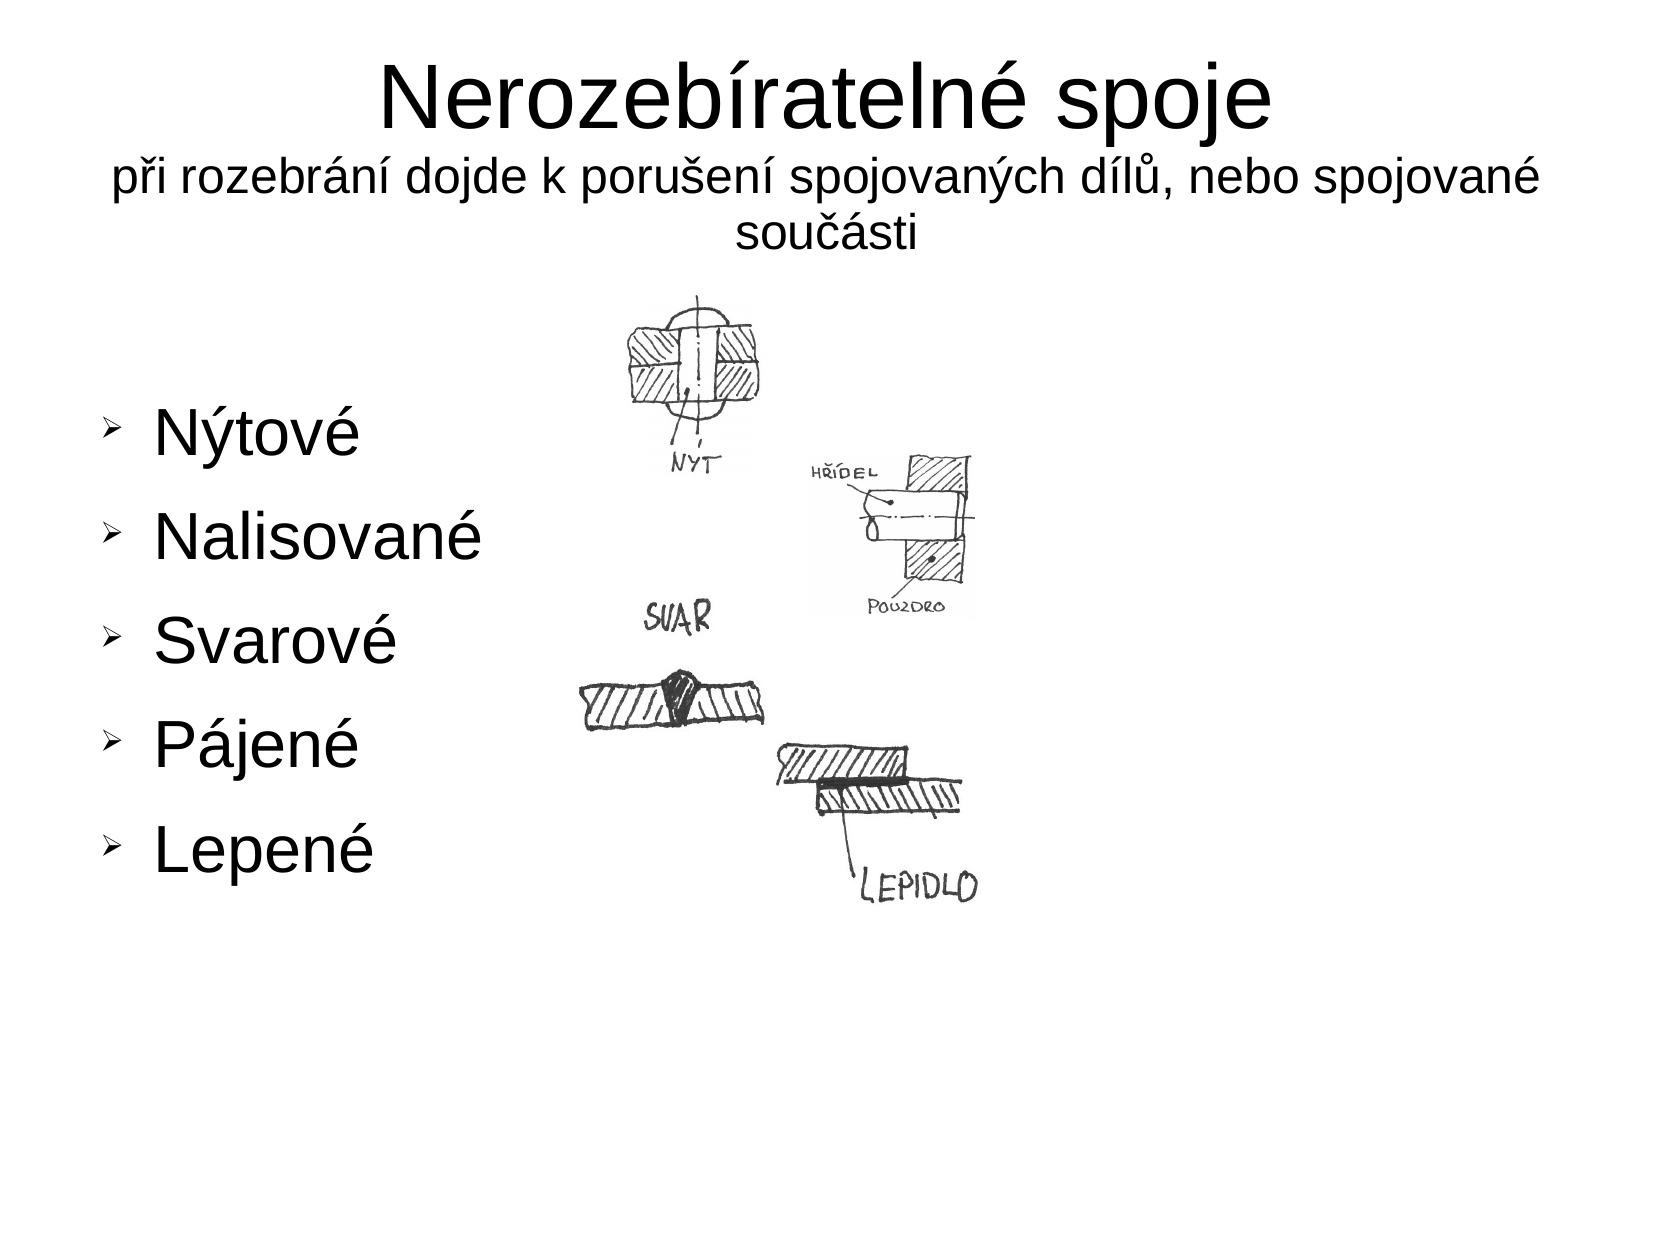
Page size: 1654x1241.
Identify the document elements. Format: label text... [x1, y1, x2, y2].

list Nýtové Nalisované Svarové Pájené Lepené [82, 290, 1571, 1094]
title Nerozebíratelné spoje při rozebrání dojde k porušení spojovaných dílů, nebo spojované součásti [82, 45, 1571, 261]
picture [809, 454, 975, 621]
picture [619, 295, 768, 477]
picture [570, 580, 1004, 916]
